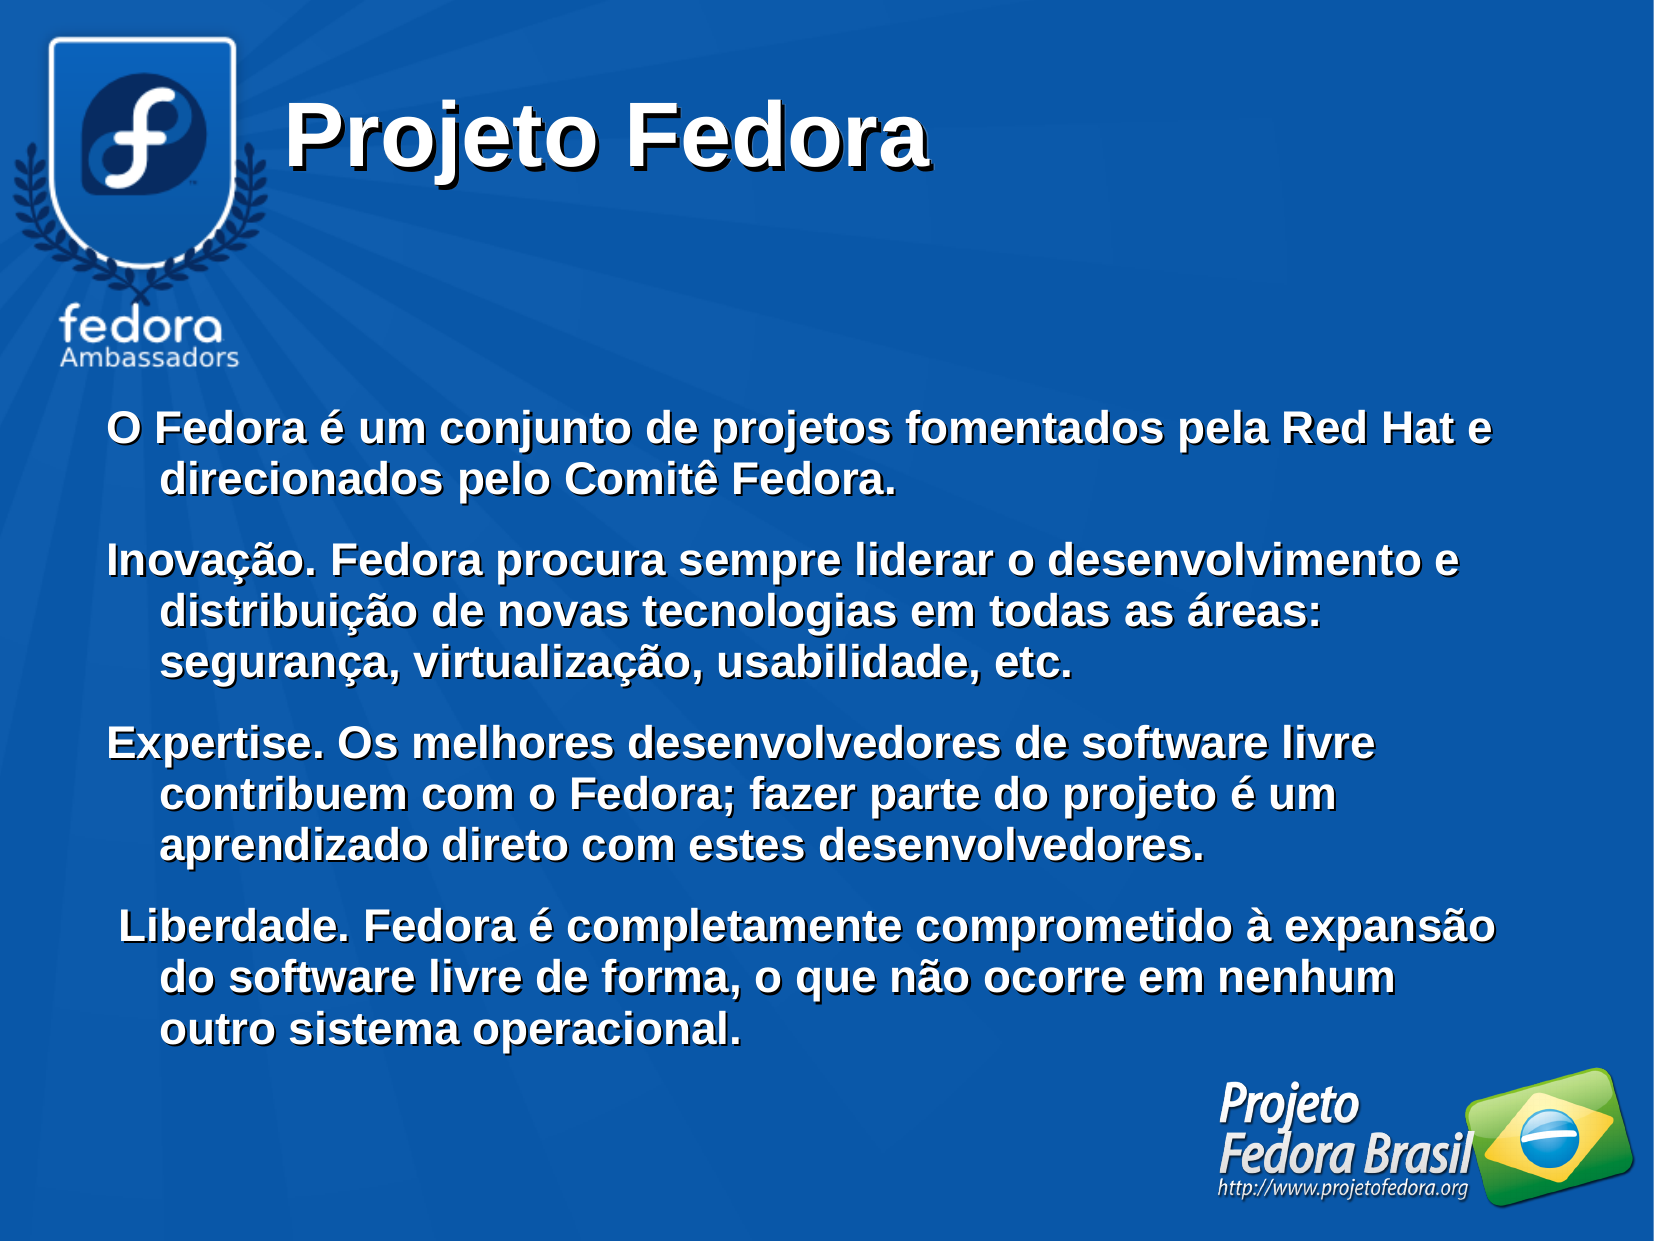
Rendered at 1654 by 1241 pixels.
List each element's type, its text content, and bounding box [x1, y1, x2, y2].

title Projeto Fedora [283, 39, 1654, 232]
list O Fedora é um conjunto de projetos fomentados pela Red Hat e direcionados pelo Comitê Fedora. Inovação. Fedora procura sempre liderar o desenvolvimento e distribuição de novas tecnologias em todas as áreas: segurança, virtualização, usabilidade, etc. Expertise. Os melhores desenvolvedores de software livre contribuem com o Fedora; fazer parte do projeto é um aprendizado direto com estes desenvolvedores. Liberdade. Fedora é completamente comprometido à expansão do software livre de forma, o que não ocorre em nenhum outro sistema operacional. [88, 401, 1506, 1063]
picture [0, 0, 1654, 1241]
